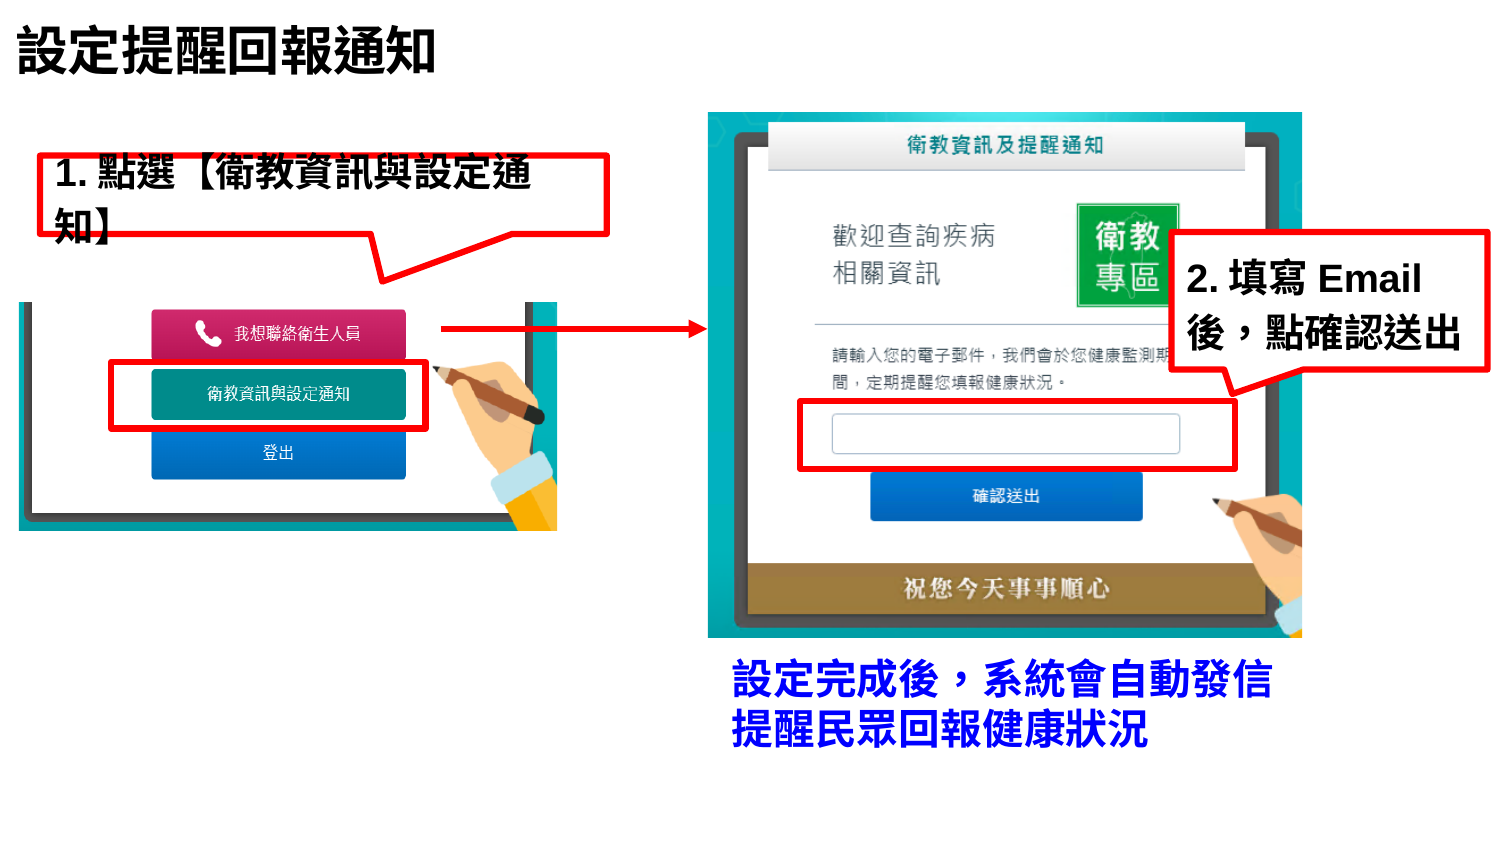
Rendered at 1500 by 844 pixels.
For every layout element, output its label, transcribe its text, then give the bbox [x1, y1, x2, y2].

text_box 1.點選【衛教資訊與設定通知】 [39, 155, 607, 282]
text_box 2.填寫Email後，點確認送出 [1171, 231, 1488, 394]
text_box 設定完成後，系統會自動發信提醒民眾回報健康狀況 [716, 638, 1294, 768]
title 設定提醒回報通知 [0, 2, 1398, 97]
picture [18, 302, 558, 531]
picture [707, 112, 1303, 638]
